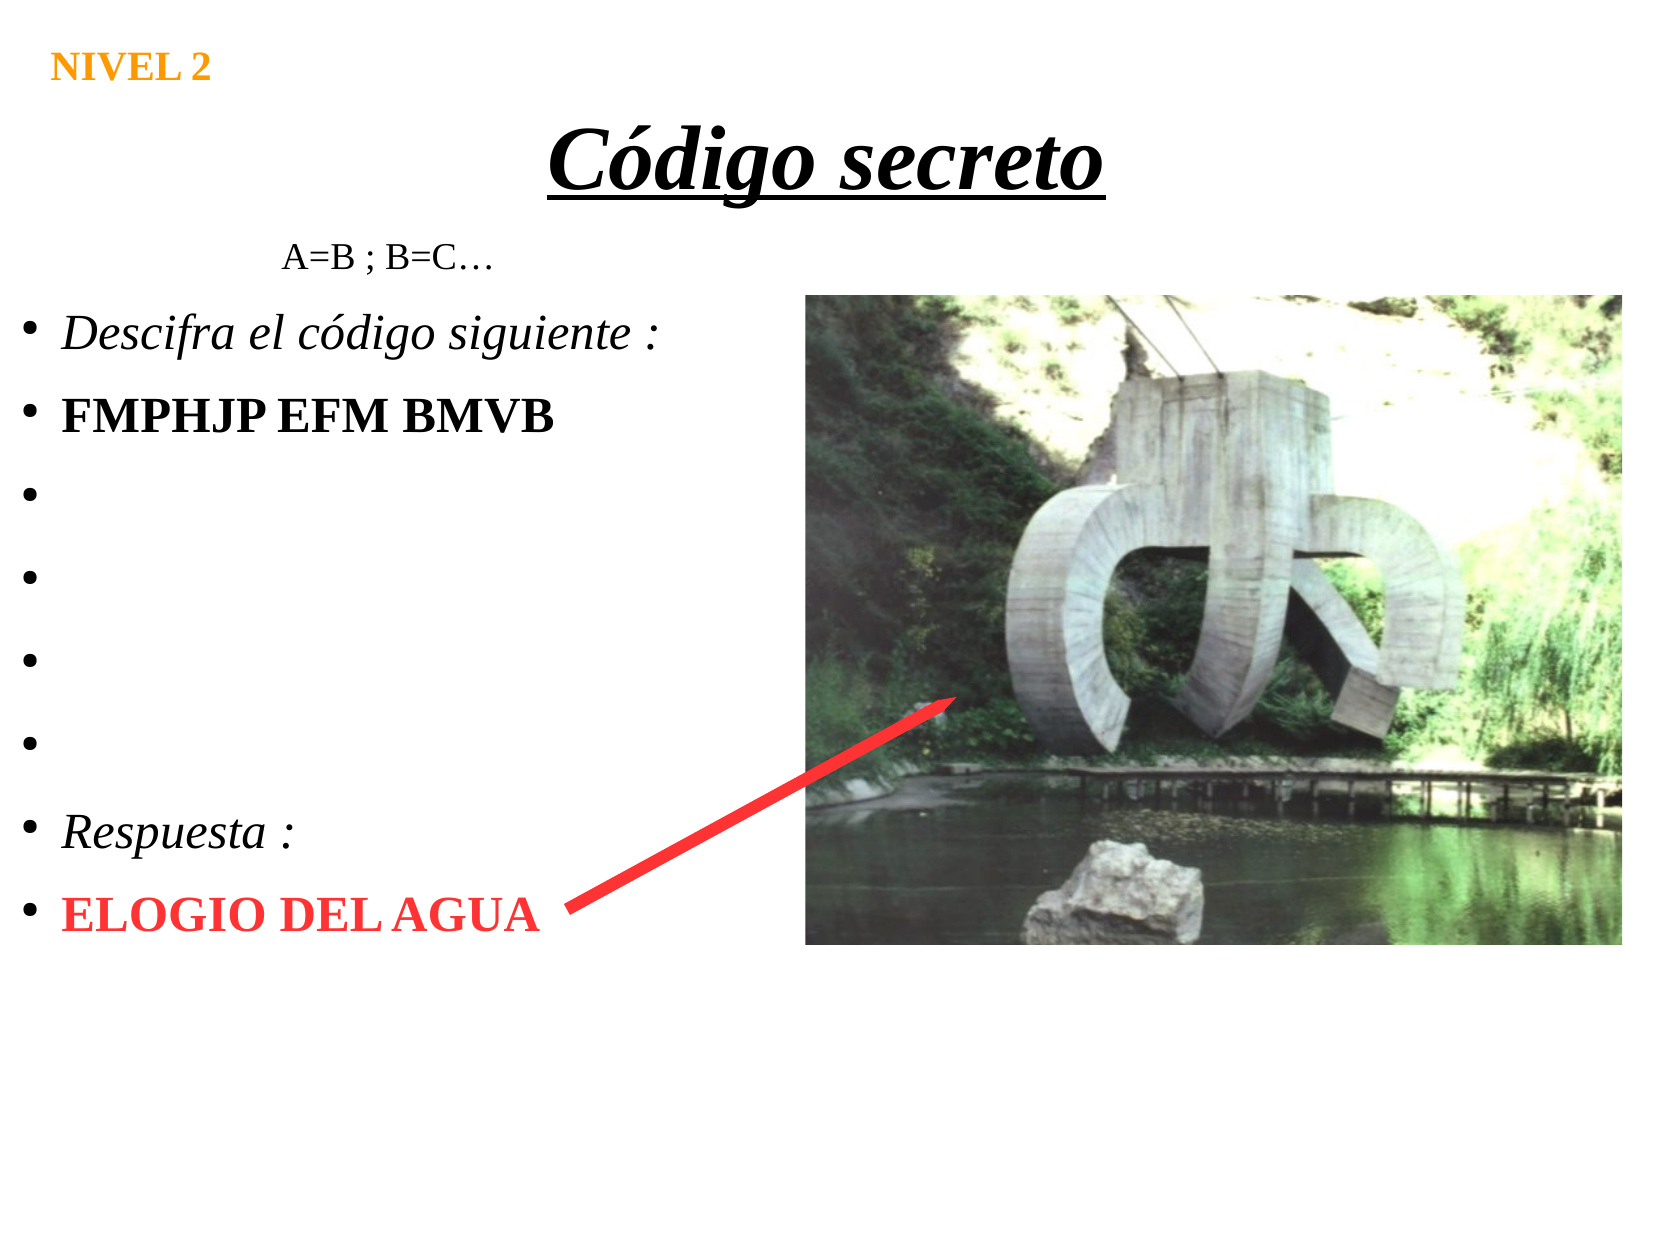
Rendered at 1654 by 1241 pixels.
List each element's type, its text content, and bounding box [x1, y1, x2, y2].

list A=B ; B=C… Descifra el código siguiente : FMPHJP EFM BMVB Respuesta : ELOGIO DEL AGUA [0, 231, 1483, 951]
title Código secreto [82, 49, 1571, 257]
picture [1483, 295, 1623, 945]
text_box NIVEL 2 [35, 35, 227, 98]
